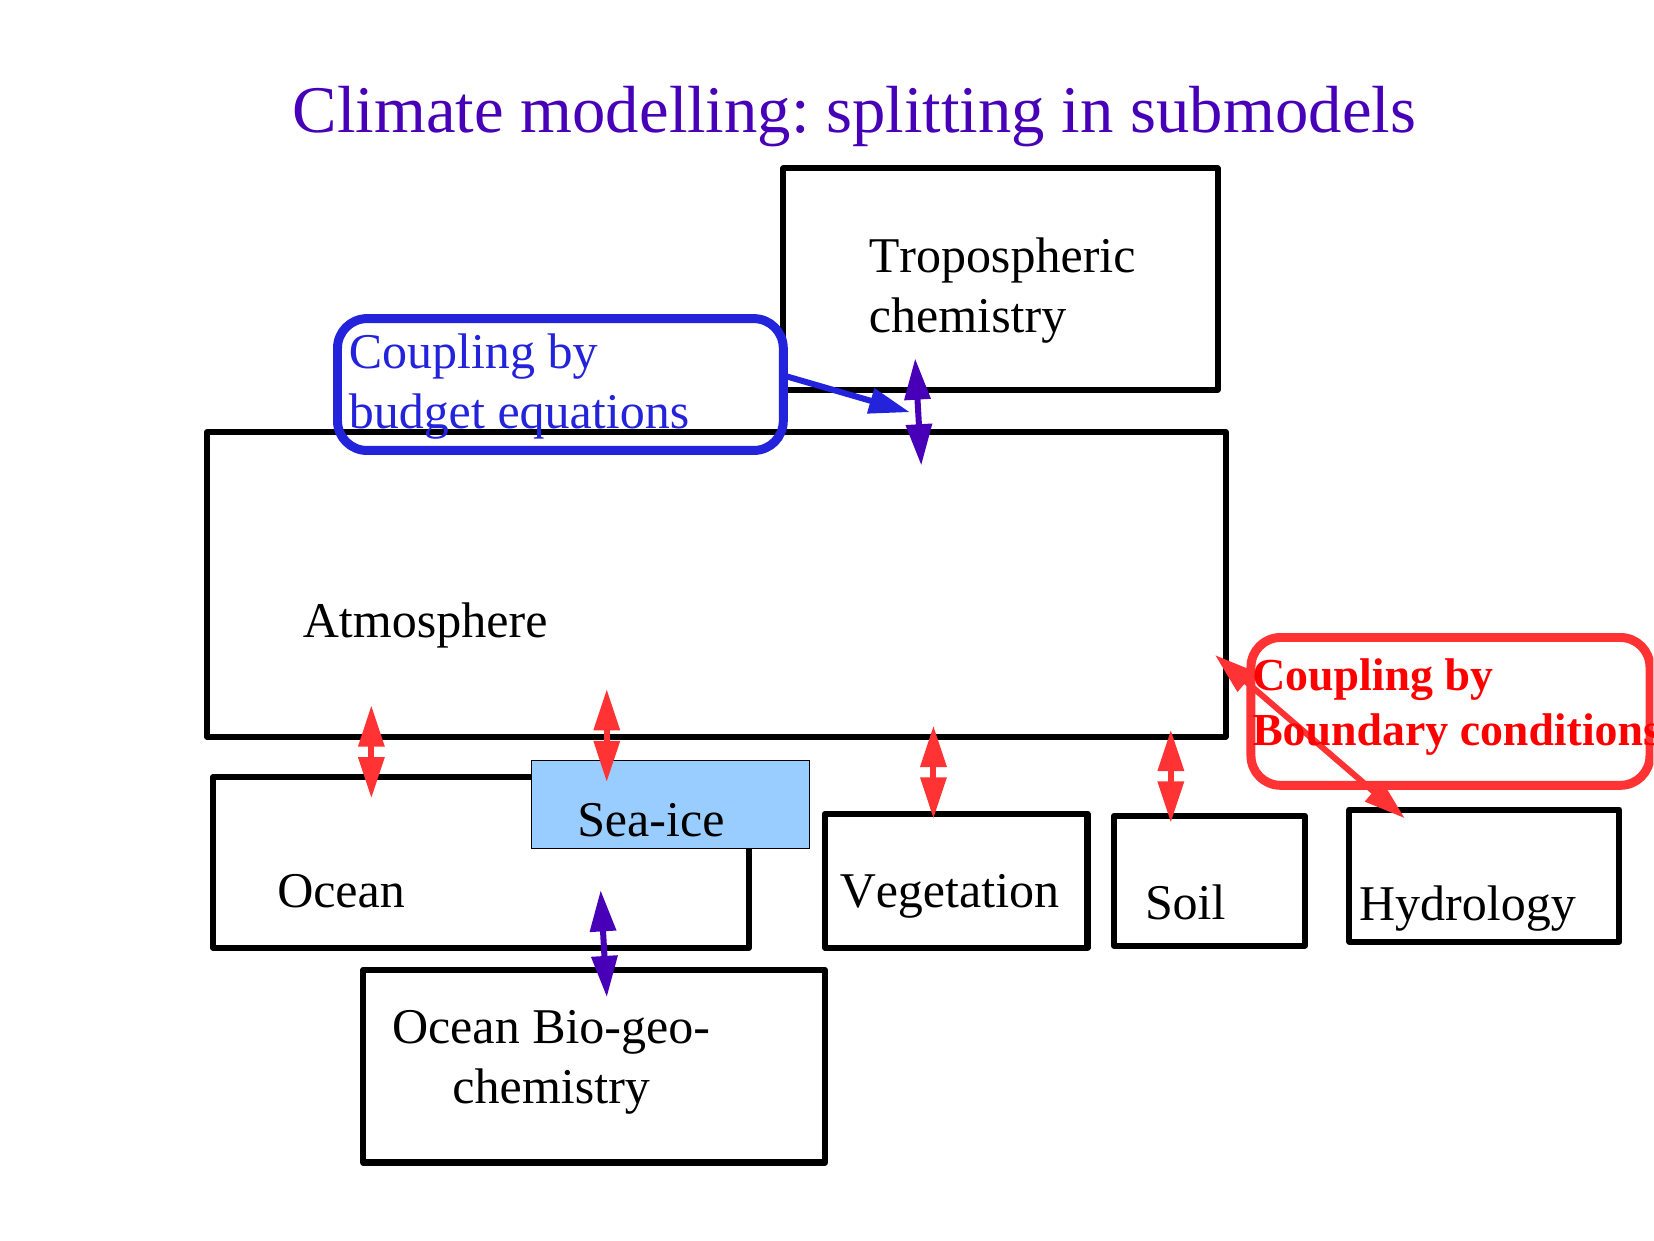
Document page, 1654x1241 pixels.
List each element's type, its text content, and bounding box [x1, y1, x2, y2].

text_box Sea-ice [562, 779, 759, 855]
text_box Hydrology [1344, 862, 1602, 938]
text_box Soil [1130, 862, 1239, 938]
text_box Coupling by budget equations [334, 310, 706, 336]
text_box [531, 760, 605, 849]
text_box [608, 760, 810, 849]
text_box Tropospheric chemistry [854, 215, 1163, 350]
text_box Coupling by Boundary conditions [1237, 637, 1654, 763]
text_box Atmosphere [288, 580, 563, 656]
text_box Ocean Bio-geo-chemistry [377, 986, 804, 1122]
text_box Vegetation [825, 850, 1070, 926]
text_box Climate modelling: splitting in submodels [278, 58, 1431, 154]
text_box Ocean [262, 850, 418, 926]
text_box Coupling by budget equations [342, 324, 706, 445]
